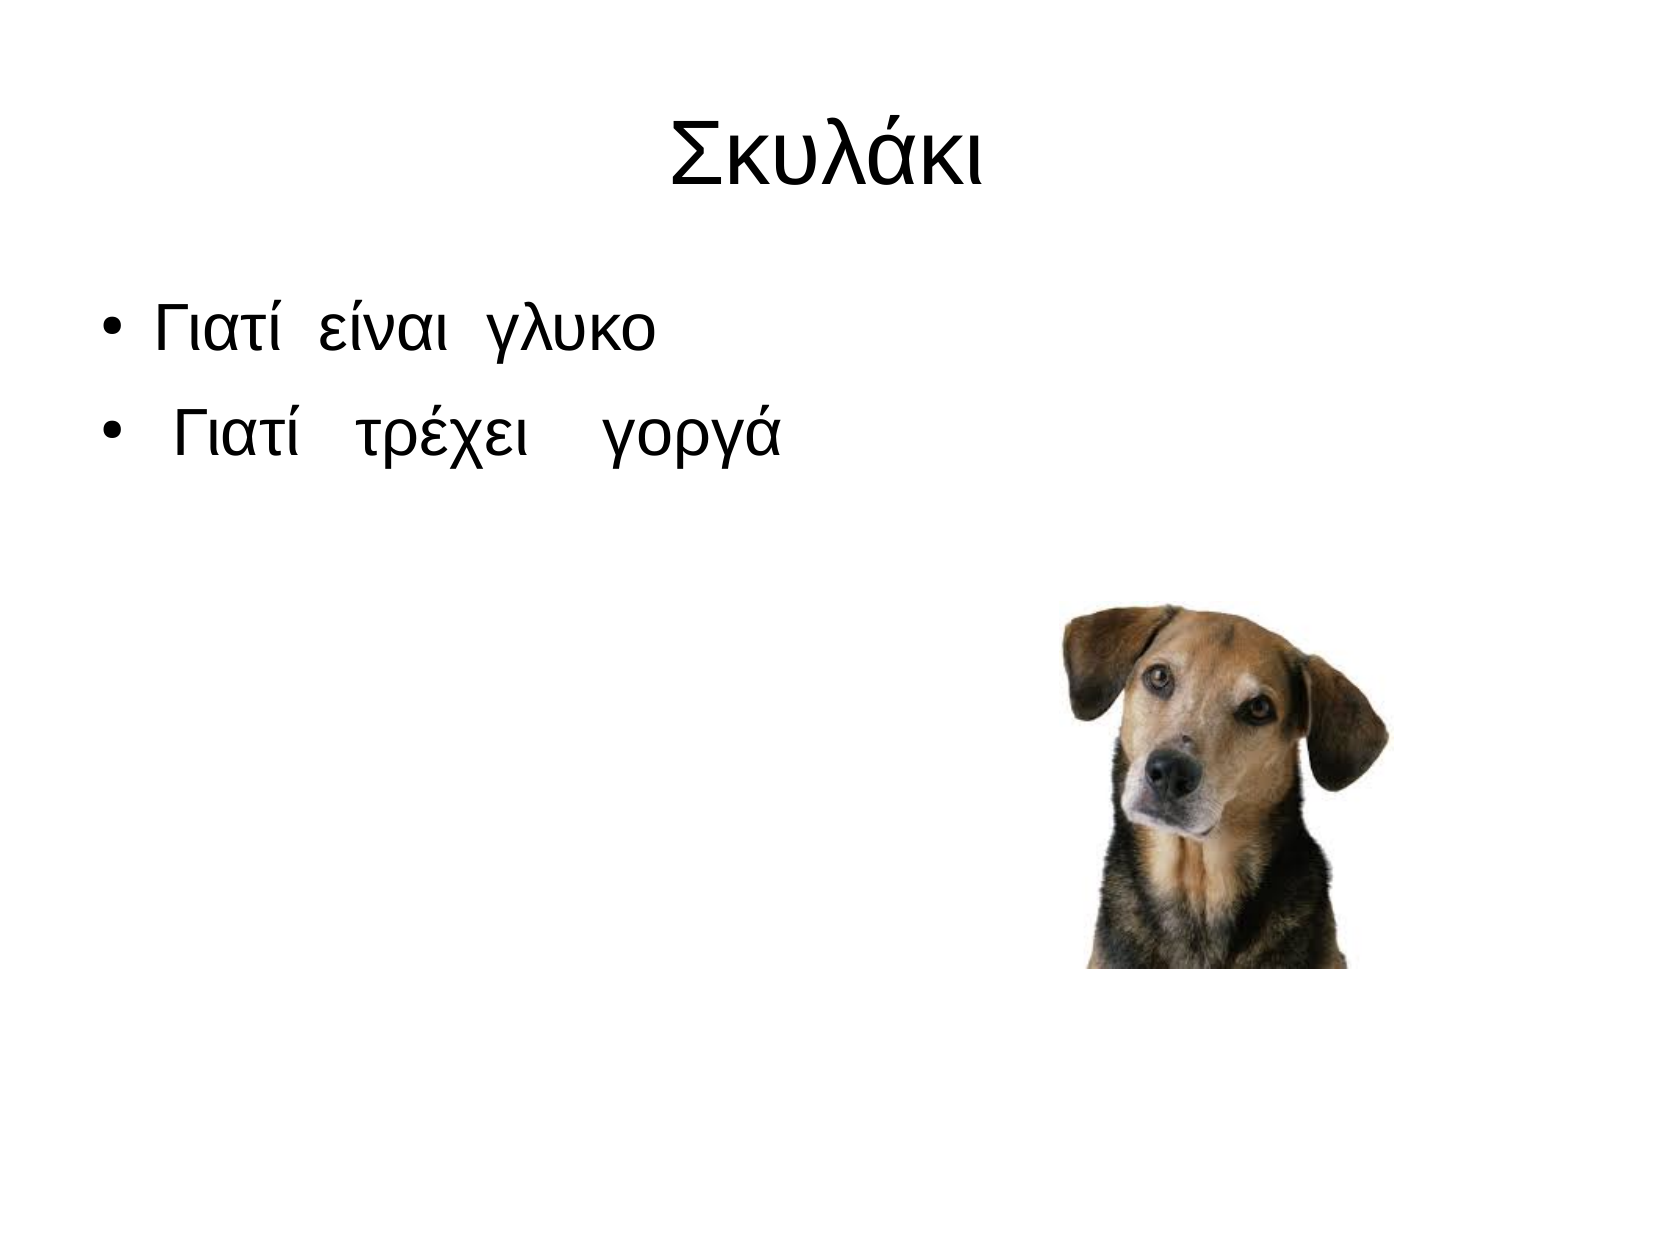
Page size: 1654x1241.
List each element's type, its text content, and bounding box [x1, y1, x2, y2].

title Σκυλάκι [82, 49, 1571, 257]
picture [1059, 601, 1394, 969]
list Γιατί είναι γλυκο Γιατί τρέχει γοργά [82, 290, 1571, 1109]
